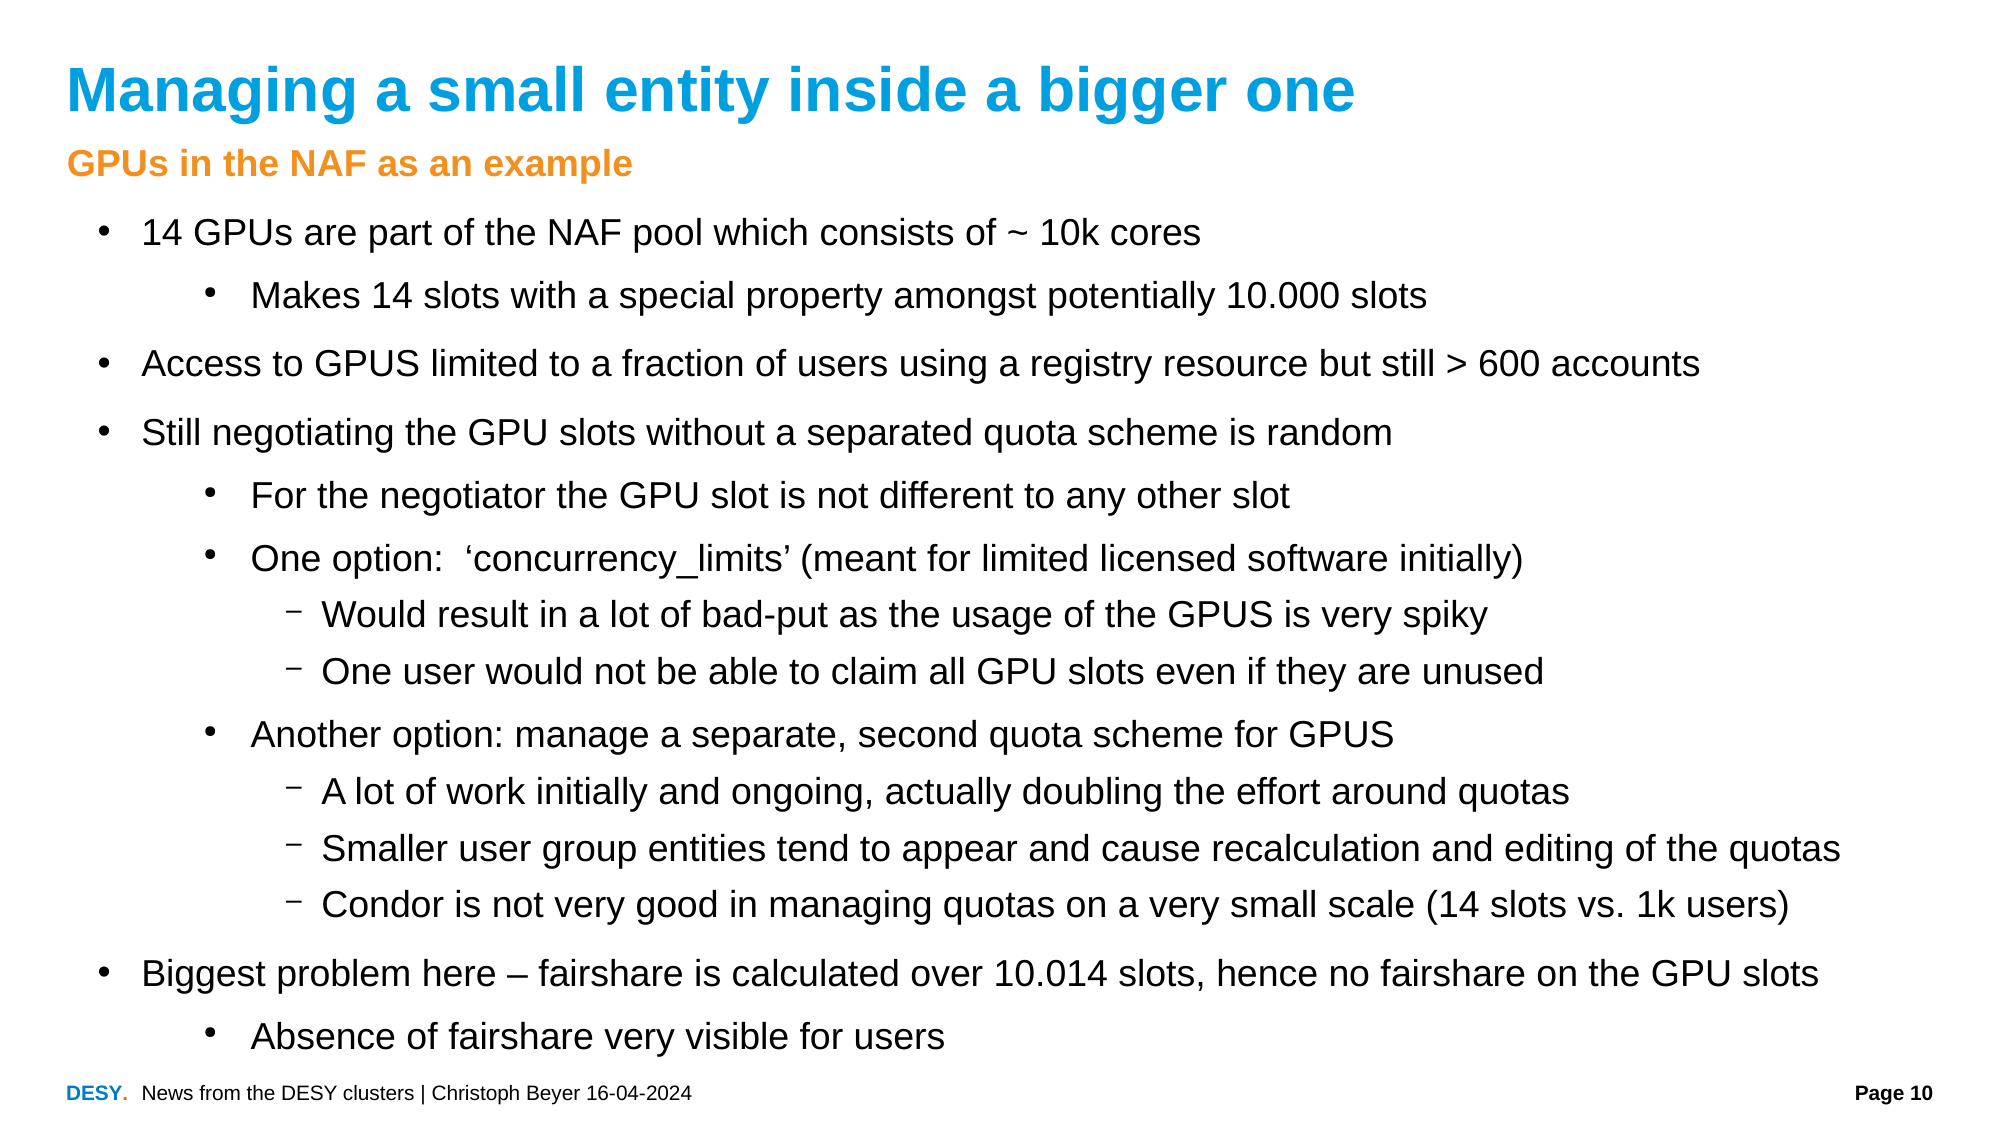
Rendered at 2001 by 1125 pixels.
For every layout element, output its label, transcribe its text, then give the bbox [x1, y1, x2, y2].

text_box News from the DESY clusters | Christoph Beyer 16-04-2024 [141, 1079, 1774, 1111]
list 14 GPUs are part of the NAF pool which consists of ~ 10k cores Makes 14 slots with a special property amongst potentially 10.000 slots Access to GPUS limited to a fraction of users using a registry resource but still > 600 accounts Still negotiating the GPU slots without a separated quota scheme is random For the negotiator the GPU slot is not different to any other slot One option: ‘concurrency_limits’ (meant for limited licensed software initially) Would result in a lot of bad-put as the usage of the GPUS is very spiky One user would not be able to claim all GPU slots even if they are unused Another option: manage a separate, second quota scheme for GPUS A lot of work initially and ongoing, actually doubling the effort around quotas Smaller user group entities tend to appear and cause recalculation and editing of the quotas Condor is not very good in managing quotas on a very small scale (14 slots vs. 1k users) Biggest problem here – fairshare is calculated over 10.014 slots, hence no fairshare on the GPU slots Absence of fairshare very visible for users [38, 208, 1914, 1030]
title Managing a small entity inside a bigger one [66, 57, 1933, 132]
list GPUs in the NAF as an example [66, 134, 1933, 197]
